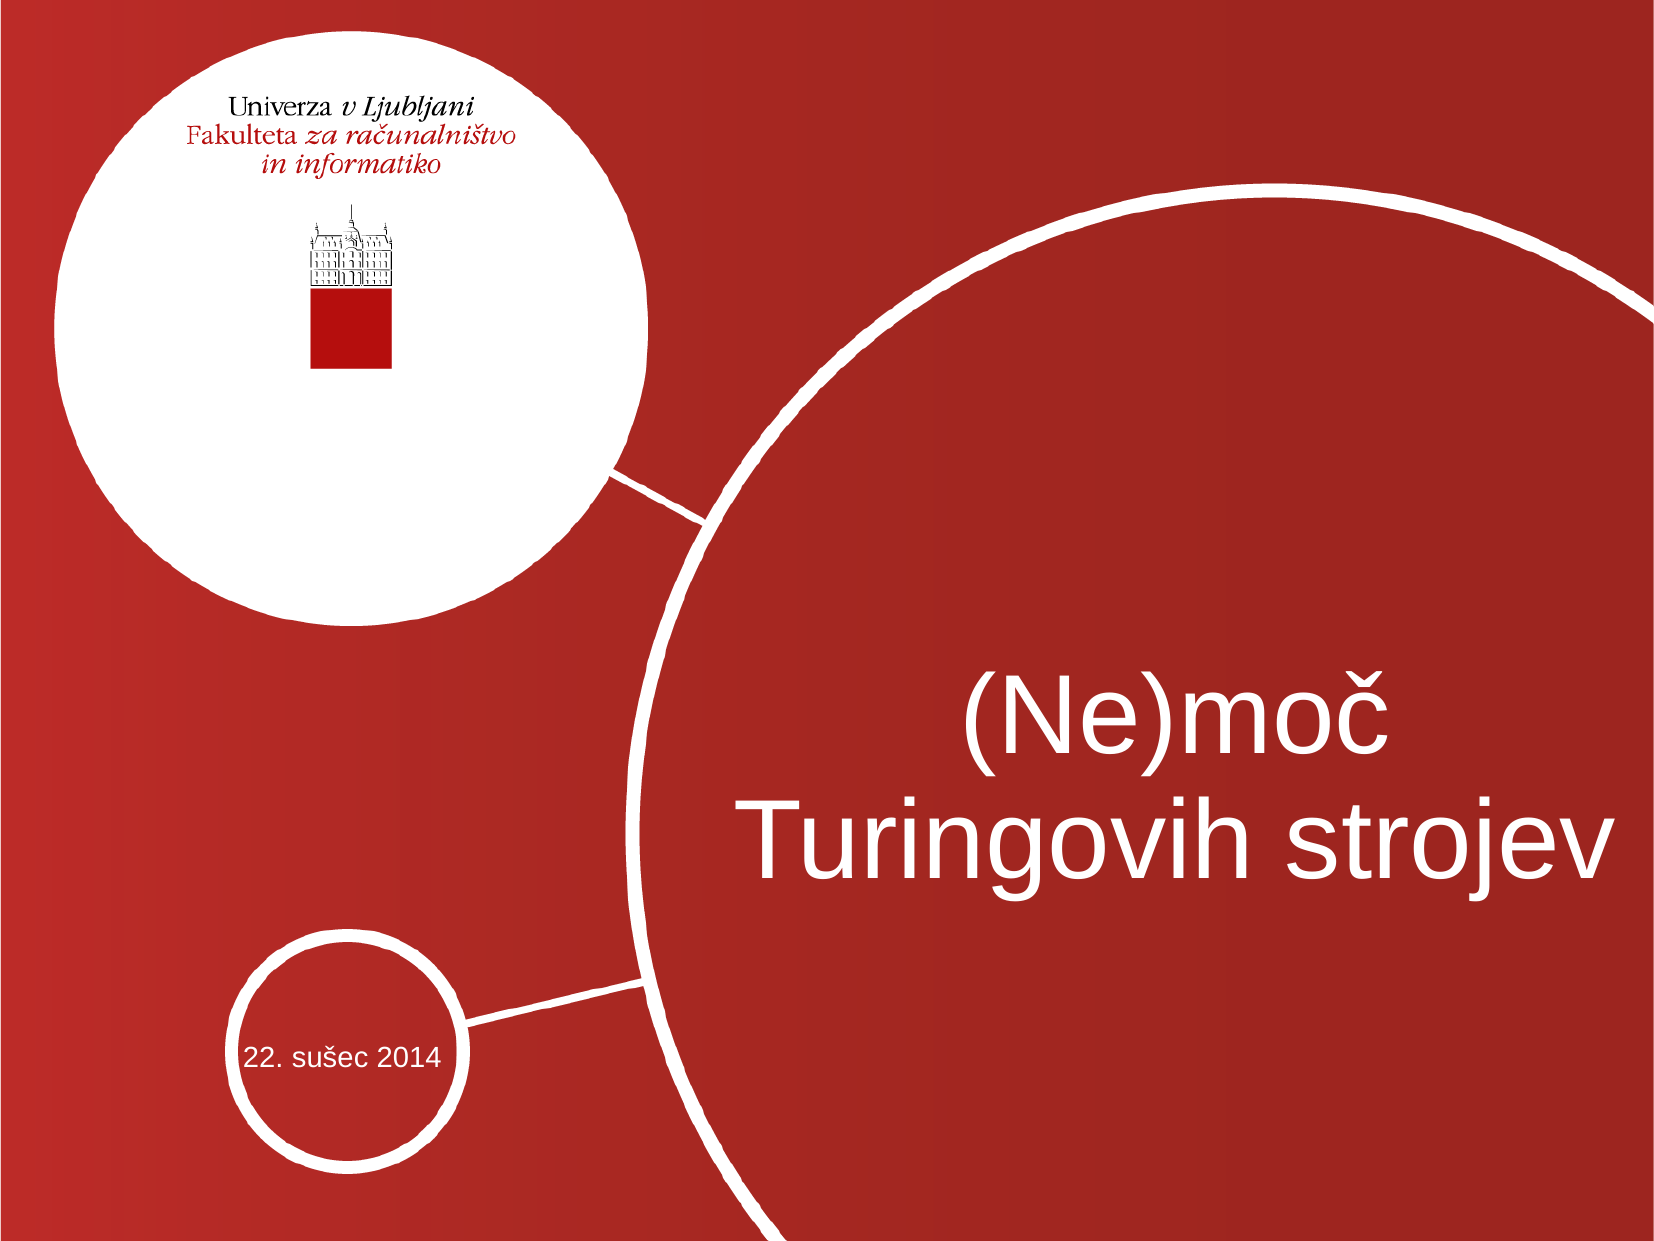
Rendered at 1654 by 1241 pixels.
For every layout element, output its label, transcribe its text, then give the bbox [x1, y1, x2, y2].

subtitle (Ne)moč Turingovih strojev [484, 490, 1654, 1063]
text_box 22. sušec 2014 [242, 980, 443, 1134]
picture [0, 0, 1654, 1241]
